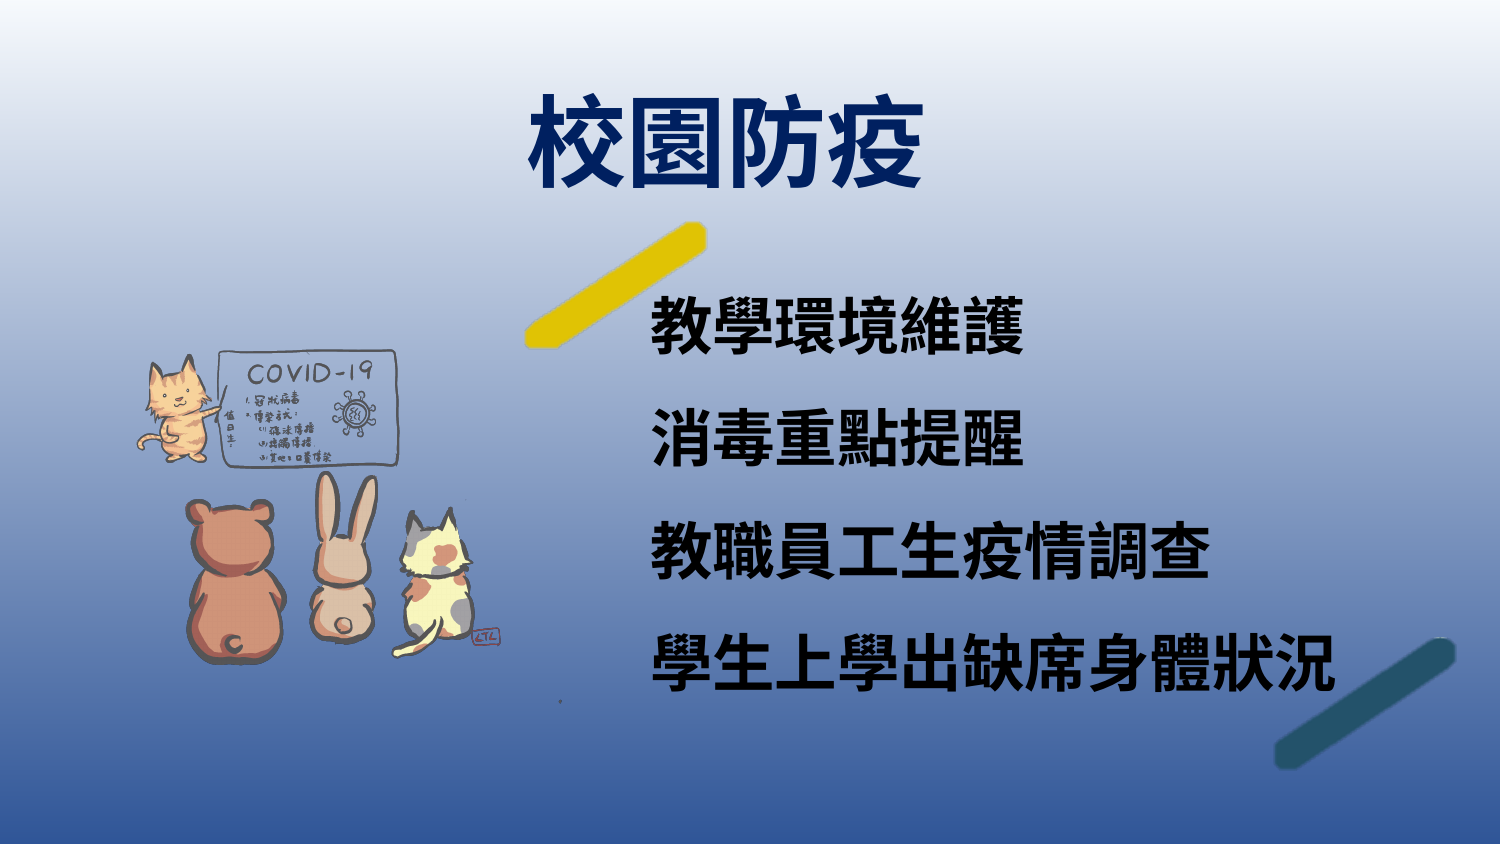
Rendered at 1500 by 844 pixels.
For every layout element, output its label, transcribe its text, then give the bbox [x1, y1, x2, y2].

picture [82, 321, 568, 711]
picture [524, 221, 711, 356]
list 教學環境維護 消毒重點提醒 教職員工生疫情調查 學生上學出缺席身體狀況 [635, 234, 1386, 757]
text_box 校園防疫 [511, 72, 1048, 208]
picture [1272, 637, 1457, 771]
